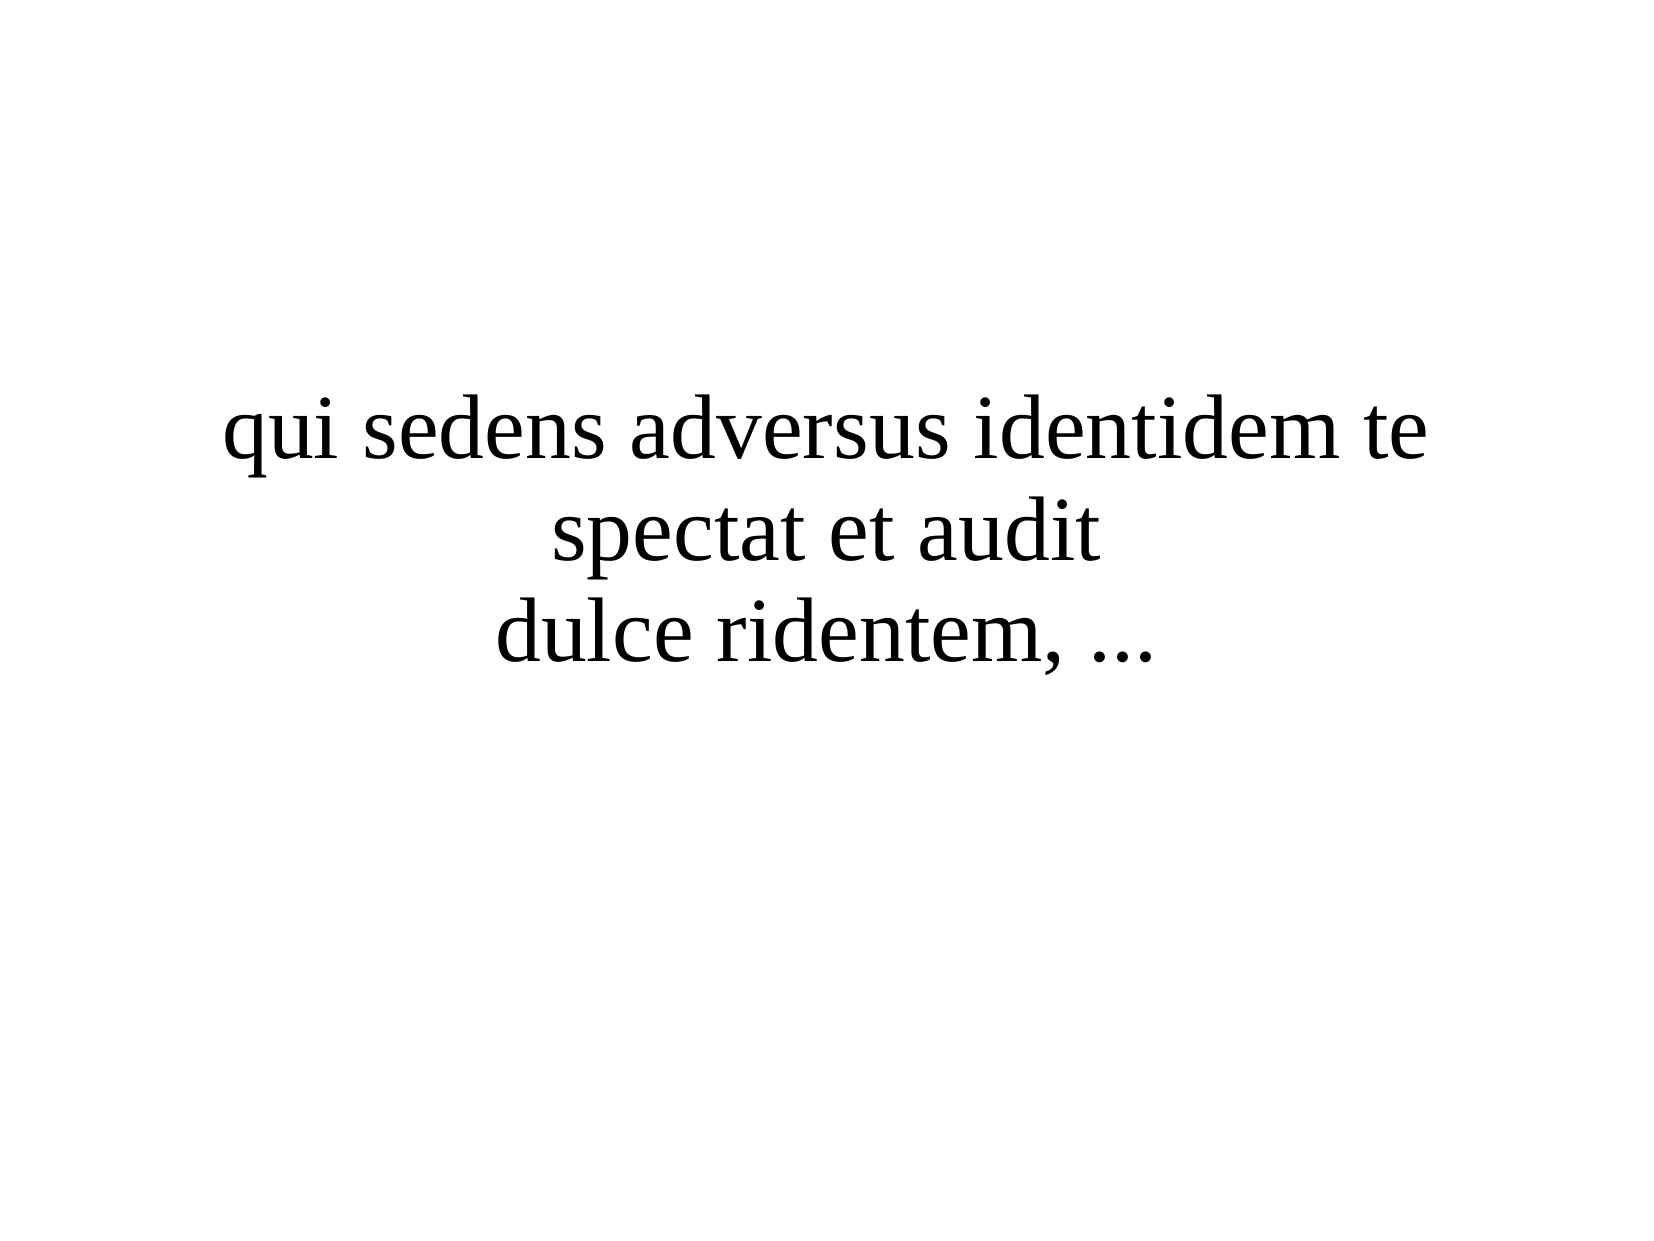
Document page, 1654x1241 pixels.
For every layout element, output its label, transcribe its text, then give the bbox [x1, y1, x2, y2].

subtitle qui sedens adversus identidem te spectat et audit dulce ridentem, ... [82, 49, 1571, 1010]
